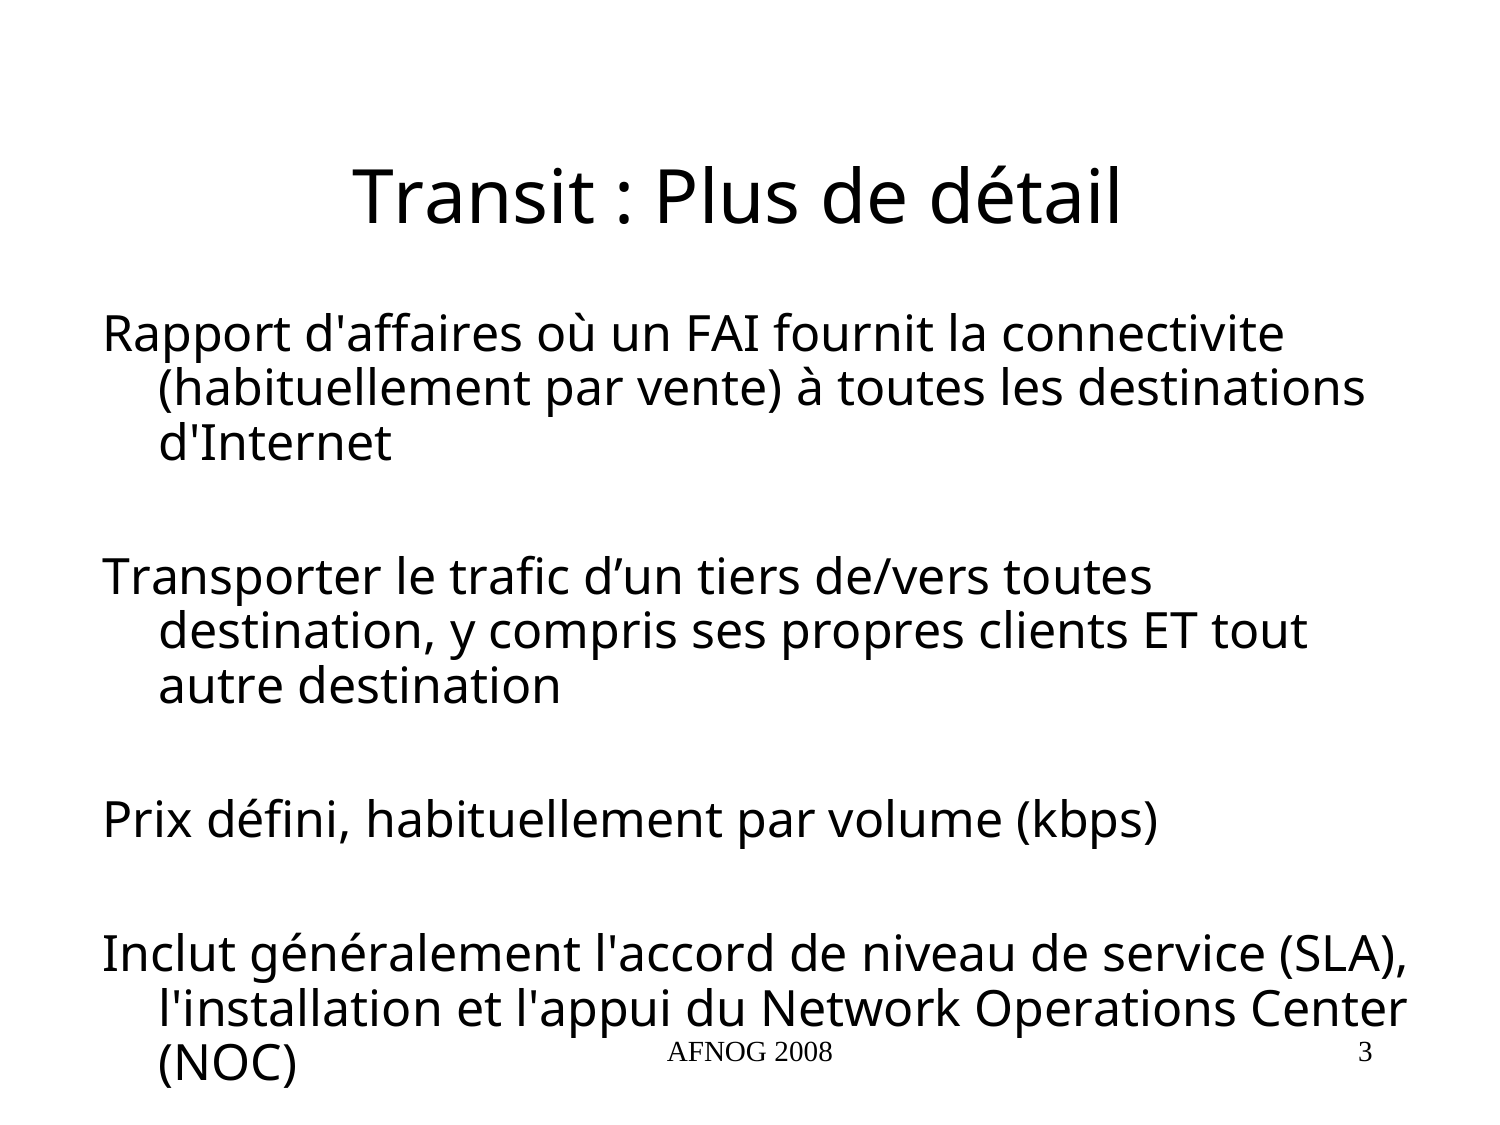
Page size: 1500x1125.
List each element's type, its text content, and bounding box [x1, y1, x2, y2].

list Rapport d'affaires où un FAI fournit la connectivite (habituellement par vente) à toutes les destinations d'Internet Transporter le trafic d’un tiers de/vers toutes destination, y compris ses propres clients ET tout autre destination Prix défini, habituellement par volume (kbps) Inclut généralement l'accord de niveau de service (SLA), l'installation et l'appui du Network Operations Center (NOC) [87, 299, 1426, 1047]
text_box AFNOG 2008 [512, 1047, 988, 1101]
text_box <number> [1074, 1047, 1388, 1101]
title Transit : Plus de détail [112, 99, 1388, 288]
